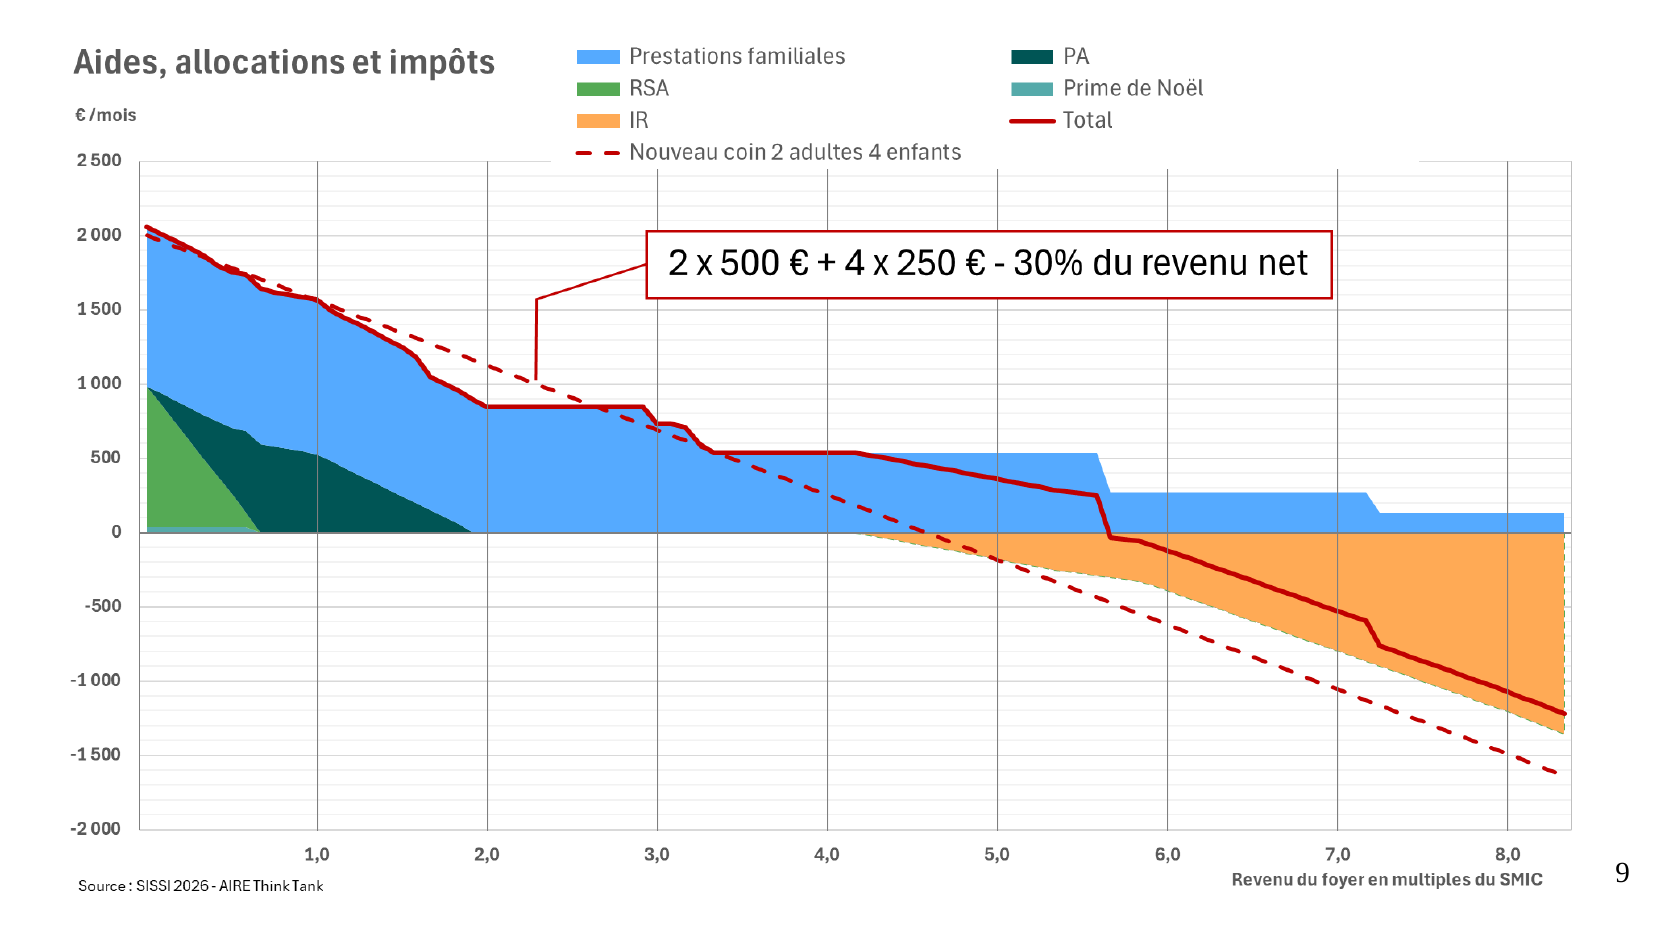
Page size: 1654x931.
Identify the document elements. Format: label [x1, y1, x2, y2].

picture [65, 36, 1588, 894]
